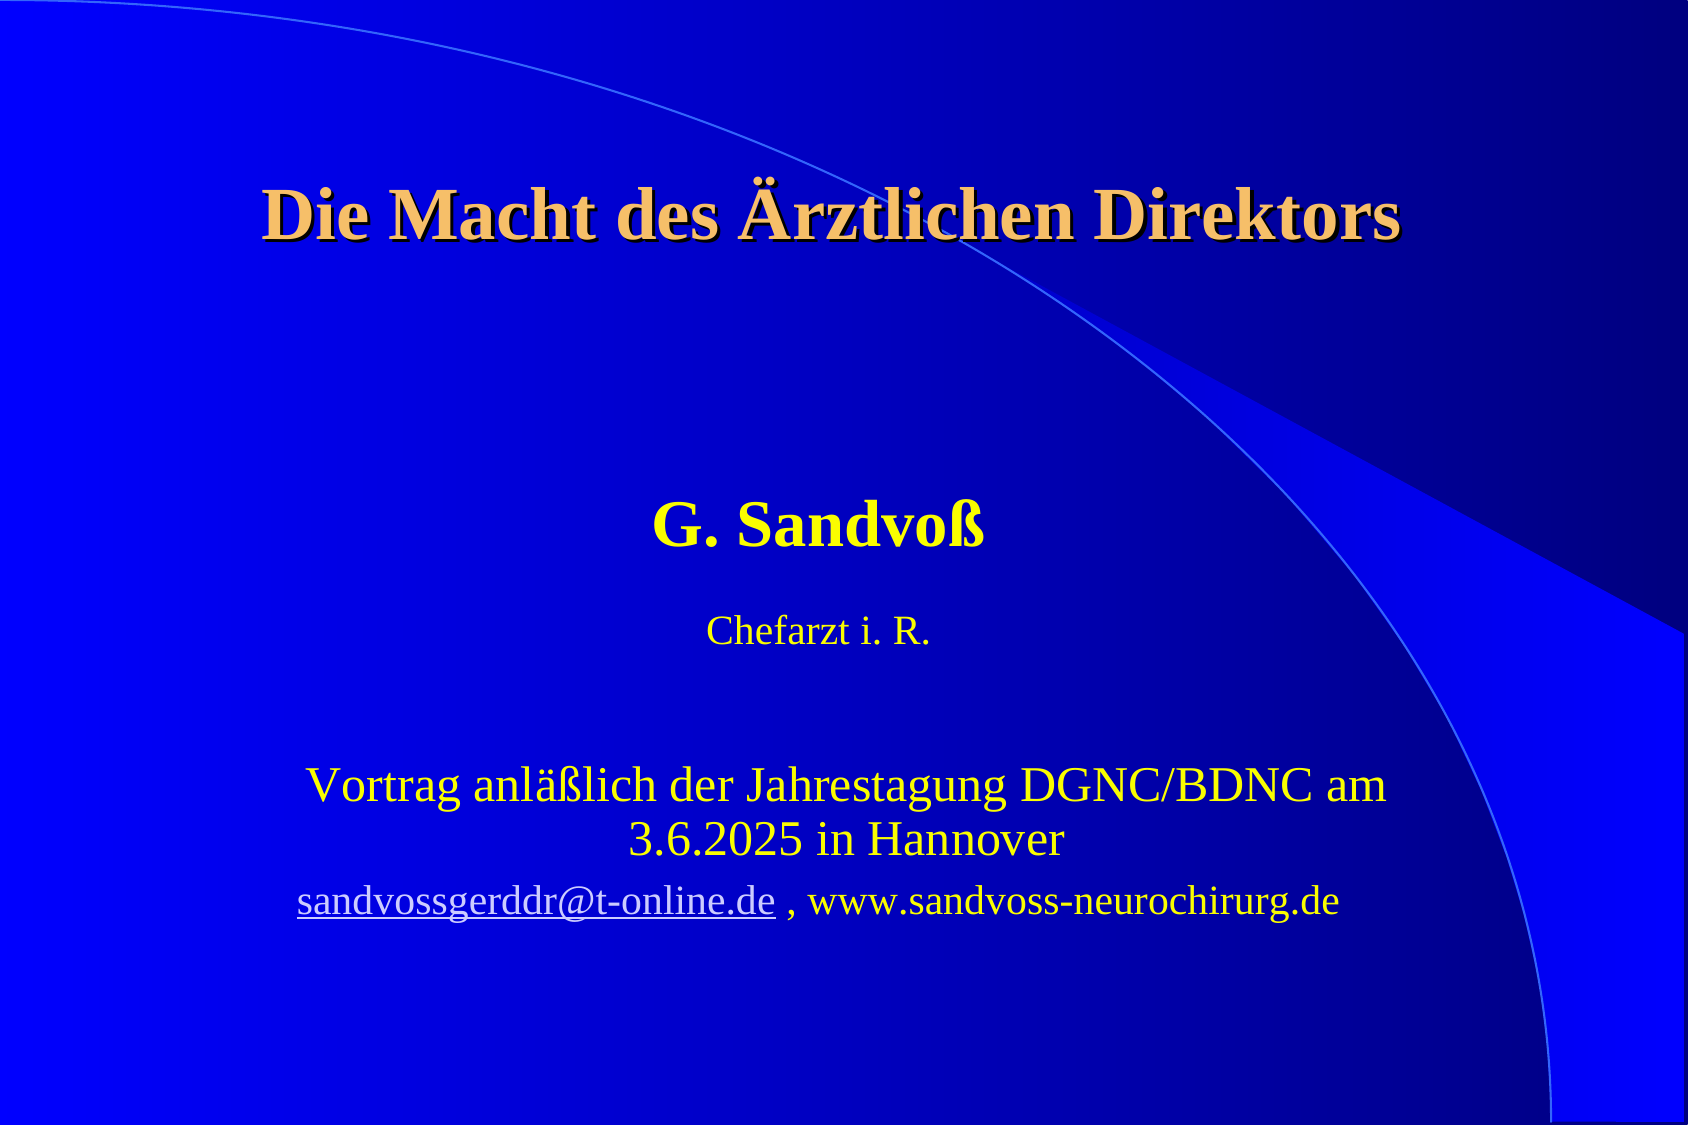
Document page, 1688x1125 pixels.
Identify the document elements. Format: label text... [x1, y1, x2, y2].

text_box Die Macht des Ärztlichen Direktors [206, 112, 1482, 300]
text_box G. Sandvoß Chefarzt i. R. Vortrag anläßlich der Jahrestagung DGNC/BDNC am 3.6.2025 in Hannover sandvossgerddr@t-online.de , www.sandvoss-neurochirurg.de [181, 249, 1457, 926]
